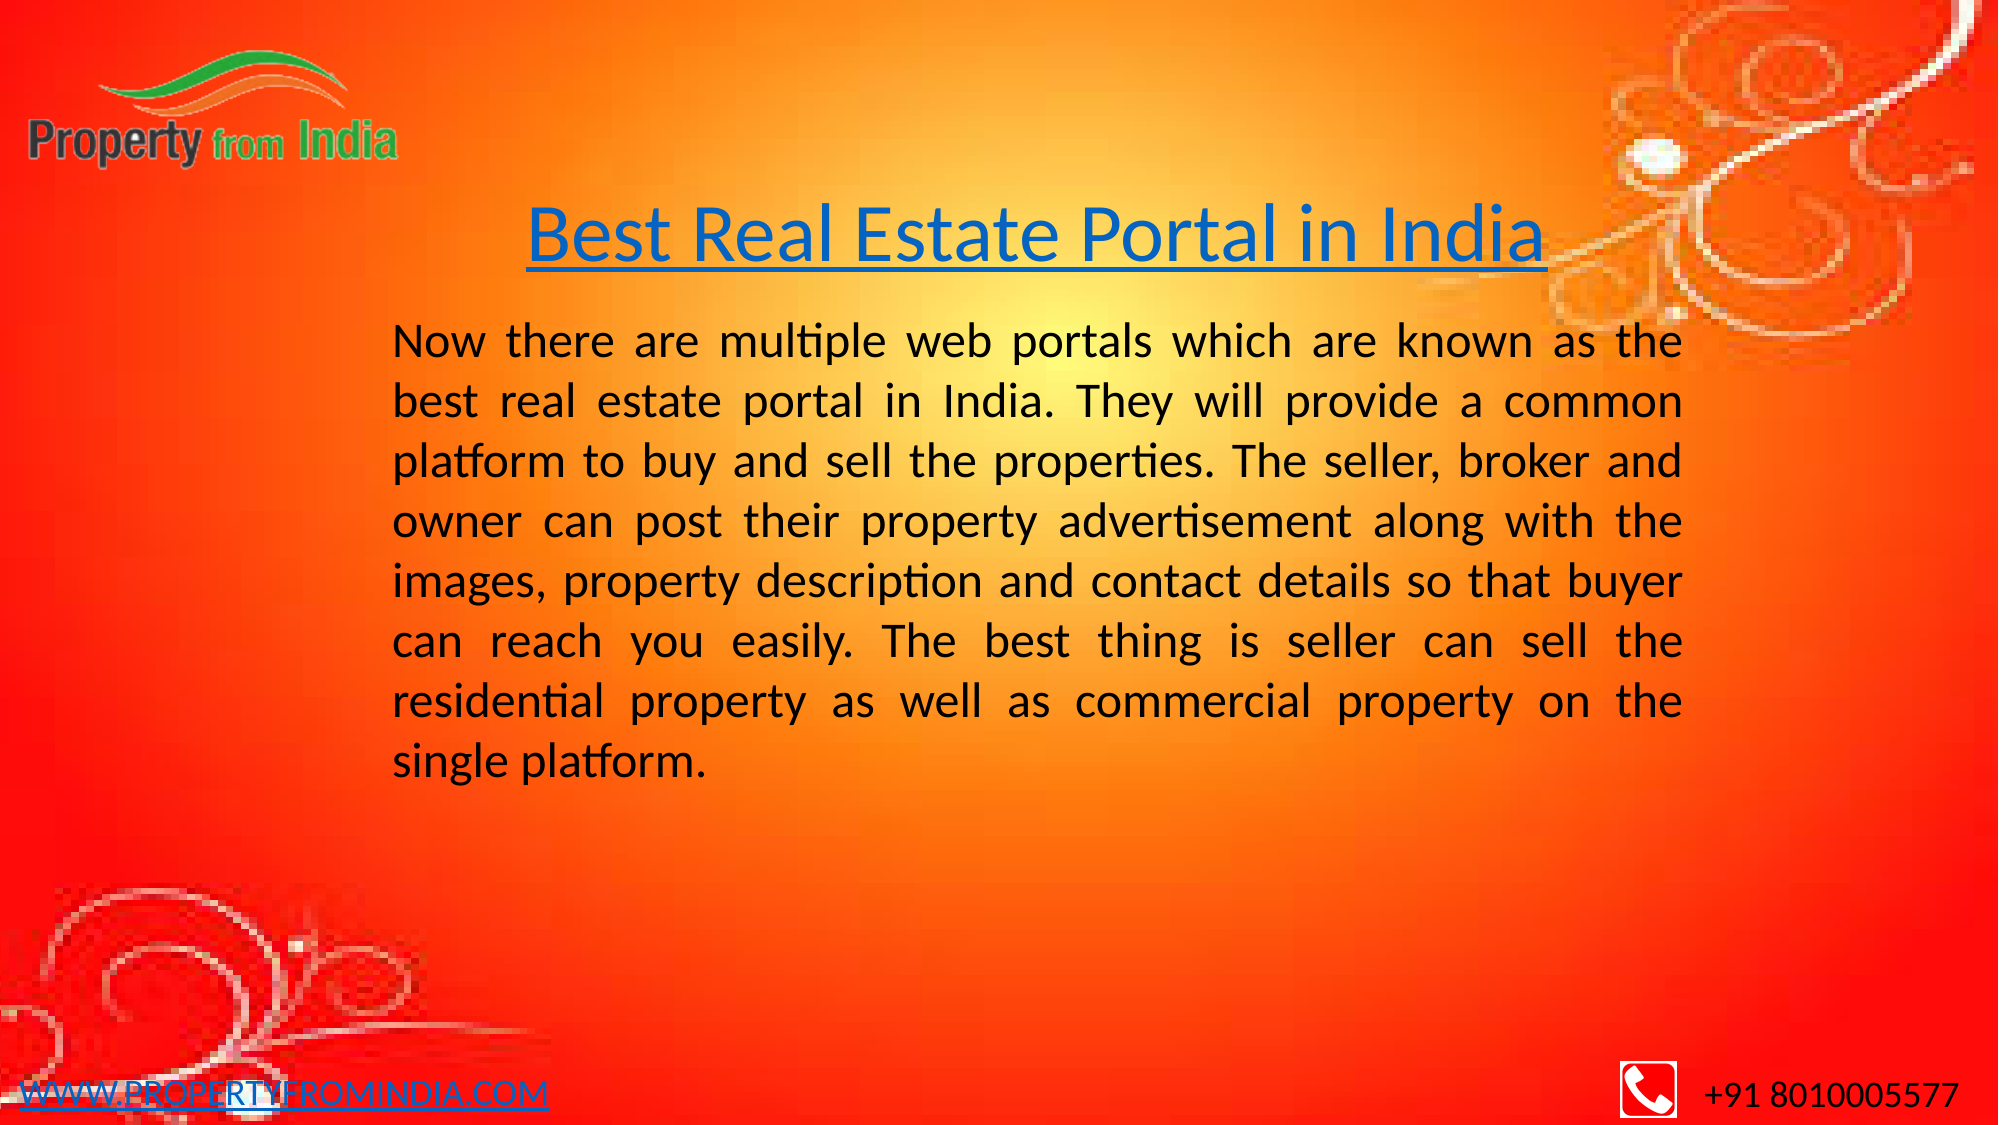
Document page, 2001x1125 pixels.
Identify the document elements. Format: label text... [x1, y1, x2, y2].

text_box Now there are multiple web portals which are known as the best real estate portal in India. They will provide a common platform to buy and sell the properties. The seller, broker and owner can post their property advertisement along with the images, property description and contact details so that buyer can reach you easily. The best thing is seller can sell the residential property as well as commercial property on the single platform. [377, 299, 1699, 855]
picture [0, 0, 1998, 1125]
text_box Best Real Estate Portal in India [376, 170, 1698, 286]
text_box +91 8010005577 [1689, 1062, 2000, 1125]
text_box WWW.PROPERTYFROMINDIA.COM [3, 1060, 620, 1121]
